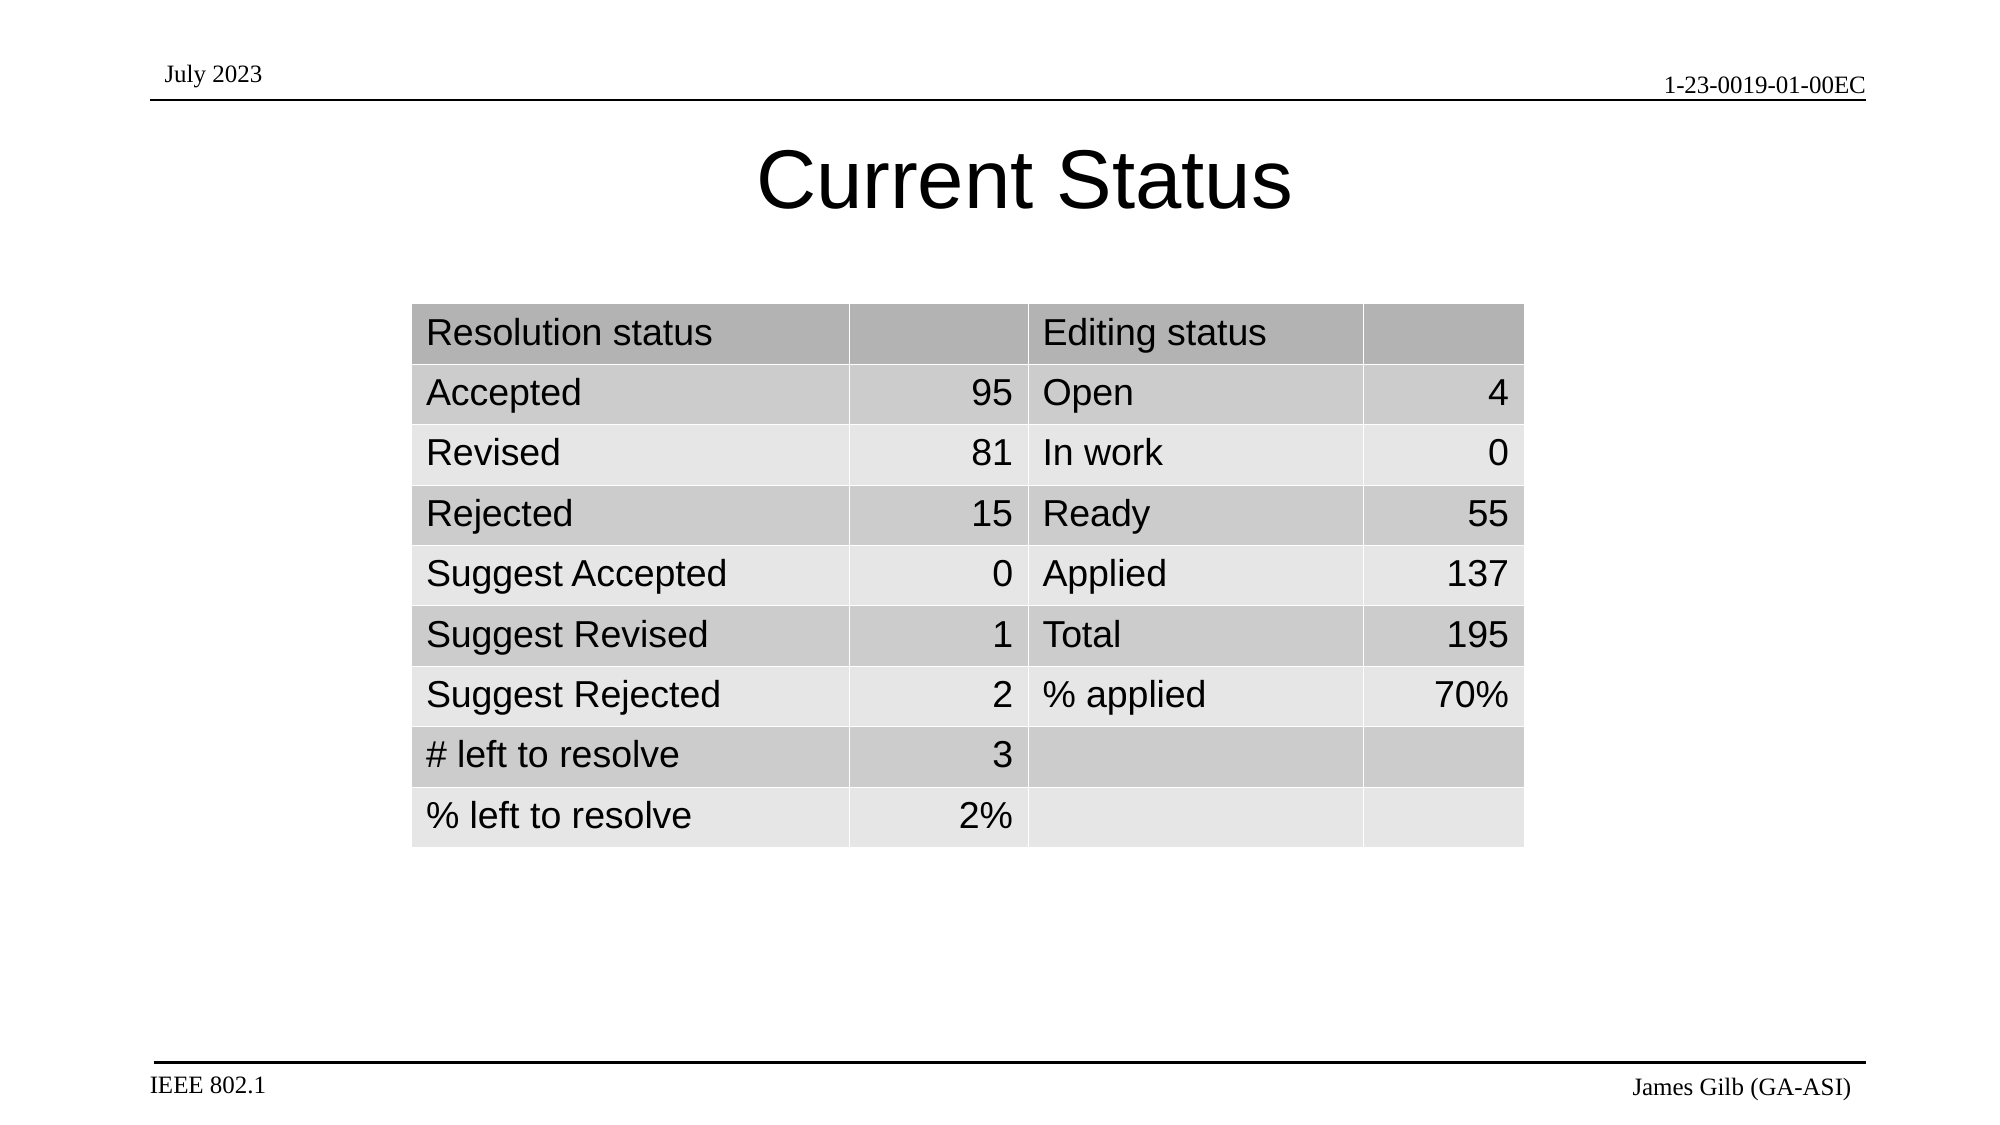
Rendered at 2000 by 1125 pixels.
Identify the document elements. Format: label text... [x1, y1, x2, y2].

table_cell 0 [850, 546, 1028, 605]
table_cell 2% [850, 788, 1028, 847]
table_cell % applied [1029, 667, 1363, 726]
table_cell Accepted [412, 365, 849, 424]
table_header [850, 304, 1028, 364]
table_cell [1029, 727, 1363, 787]
title Current Status [149, 112, 1900, 238]
table_cell 137 [1364, 546, 1524, 605]
table_cell Applied [1029, 546, 1363, 605]
table_cell 195 [1364, 606, 1524, 666]
table_cell 95 [850, 365, 1028, 424]
table_cell Total [1029, 606, 1363, 666]
table_cell % left to resolve [412, 788, 849, 847]
table_cell Revised [412, 425, 849, 485]
table_cell Ready [1029, 486, 1363, 545]
table_cell [1029, 788, 1363, 847]
table_cell In work [1029, 425, 1363, 485]
table_cell [1364, 727, 1524, 787]
table_cell 70% [1364, 667, 1524, 726]
table_cell Suggest Accepted [412, 546, 849, 605]
table_cell 15 [850, 486, 1028, 545]
table_cell 2 [850, 667, 1028, 726]
table_cell Suggest Rejected [412, 667, 849, 726]
table_header [1364, 304, 1524, 364]
table_cell 3 [850, 727, 1028, 787]
table_cell 4 [1364, 365, 1524, 424]
table_cell [1364, 788, 1524, 847]
table_header Resolution status [412, 304, 849, 364]
table_cell # left to resolve [412, 727, 849, 787]
table_cell 1 [850, 606, 1028, 666]
table_cell 55 [1364, 486, 1524, 545]
table_cell 0 [1364, 425, 1524, 485]
table_cell 81 [850, 425, 1028, 485]
table_cell Open [1029, 365, 1363, 424]
table_cell Suggest Revised [412, 606, 849, 666]
table_header Editing status [1029, 304, 1363, 364]
table_cell Rejected [412, 486, 849, 545]
